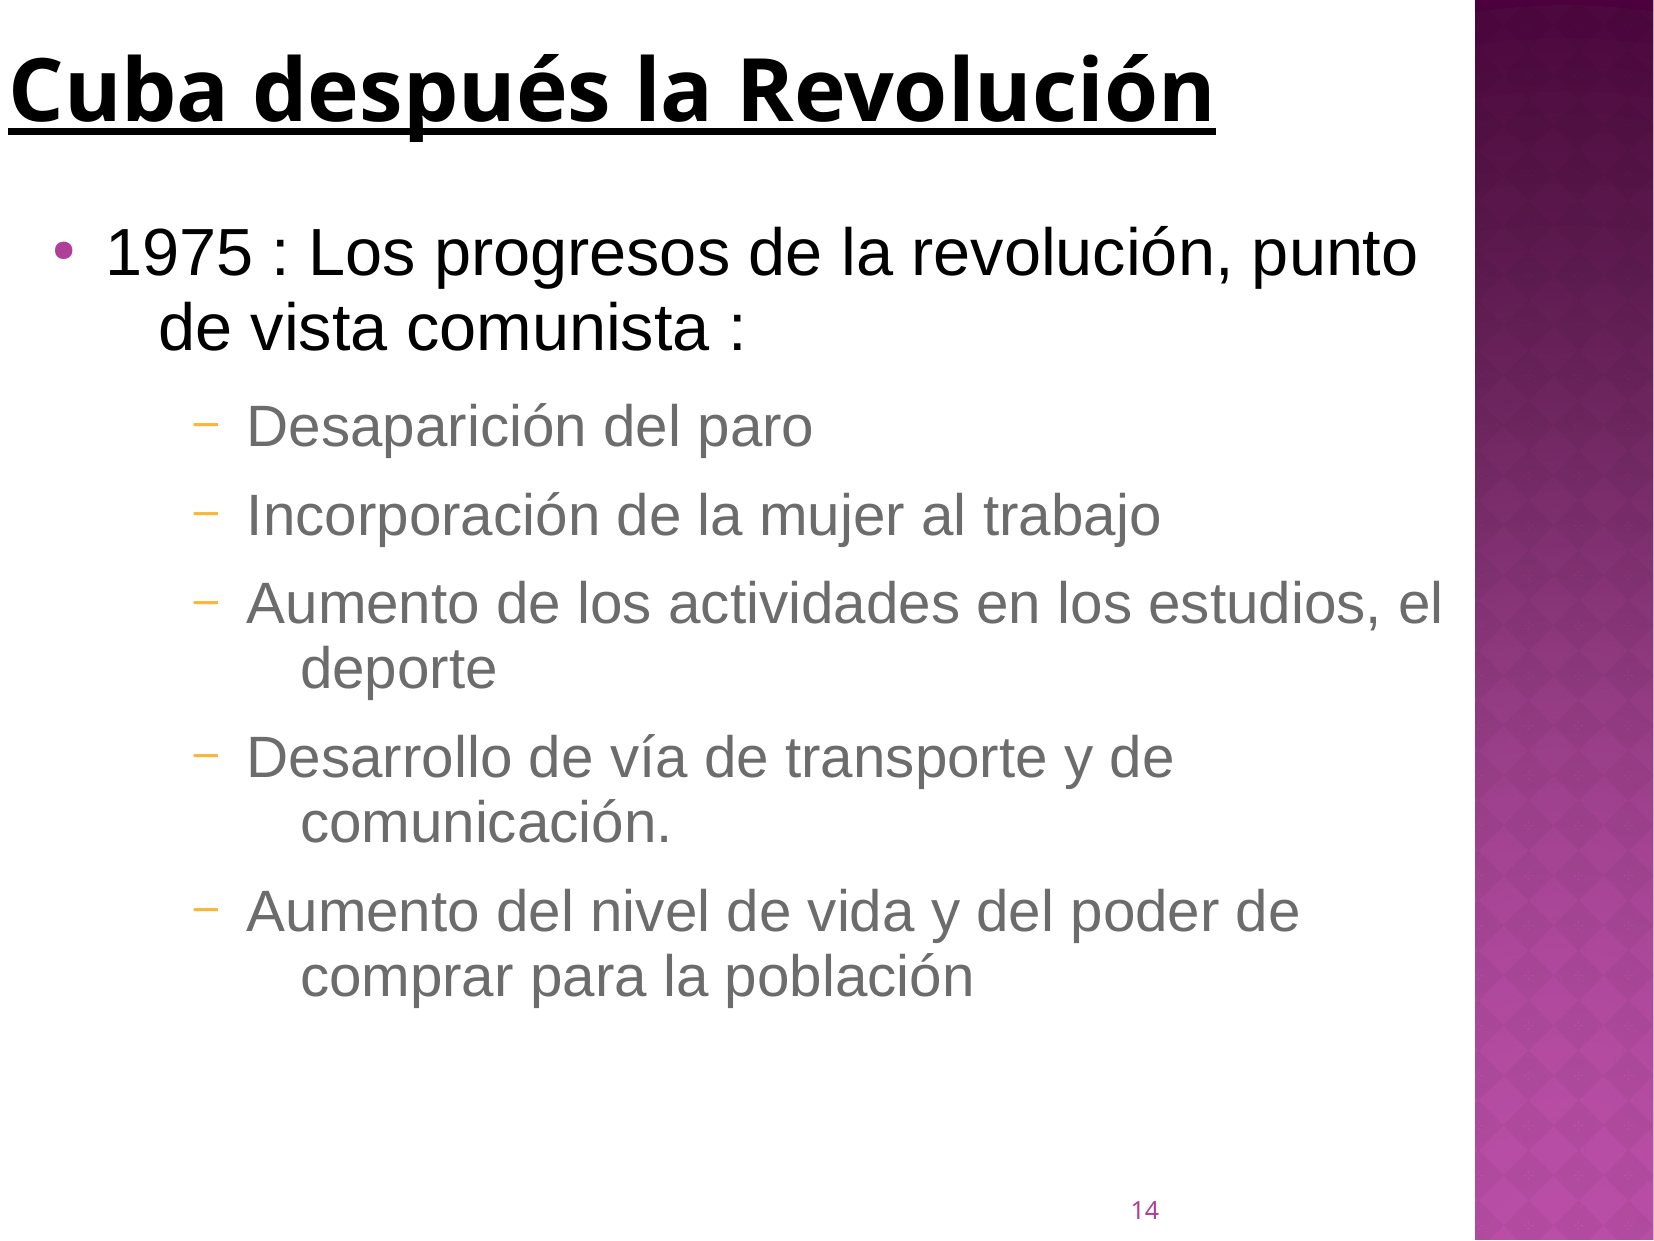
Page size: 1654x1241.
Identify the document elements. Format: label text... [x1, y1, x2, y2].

text_box <numéro> [1130, 1185, 1237, 1227]
picture [1474, 0, 1654, 1241]
list 1975 : Los progresos de la revolución, punto de vista comunista : Desaparición del paro Incorporación de la mujer al trabajo Aumento de los actividades en los estudios, el deporte Desarrollo de vía de transporte y de comunicación. Aumento del nivel de vida y del poder de comprar para la población [0, 206, 1489, 1182]
title Cuba después la Revolución [0, 0, 1489, 148]
